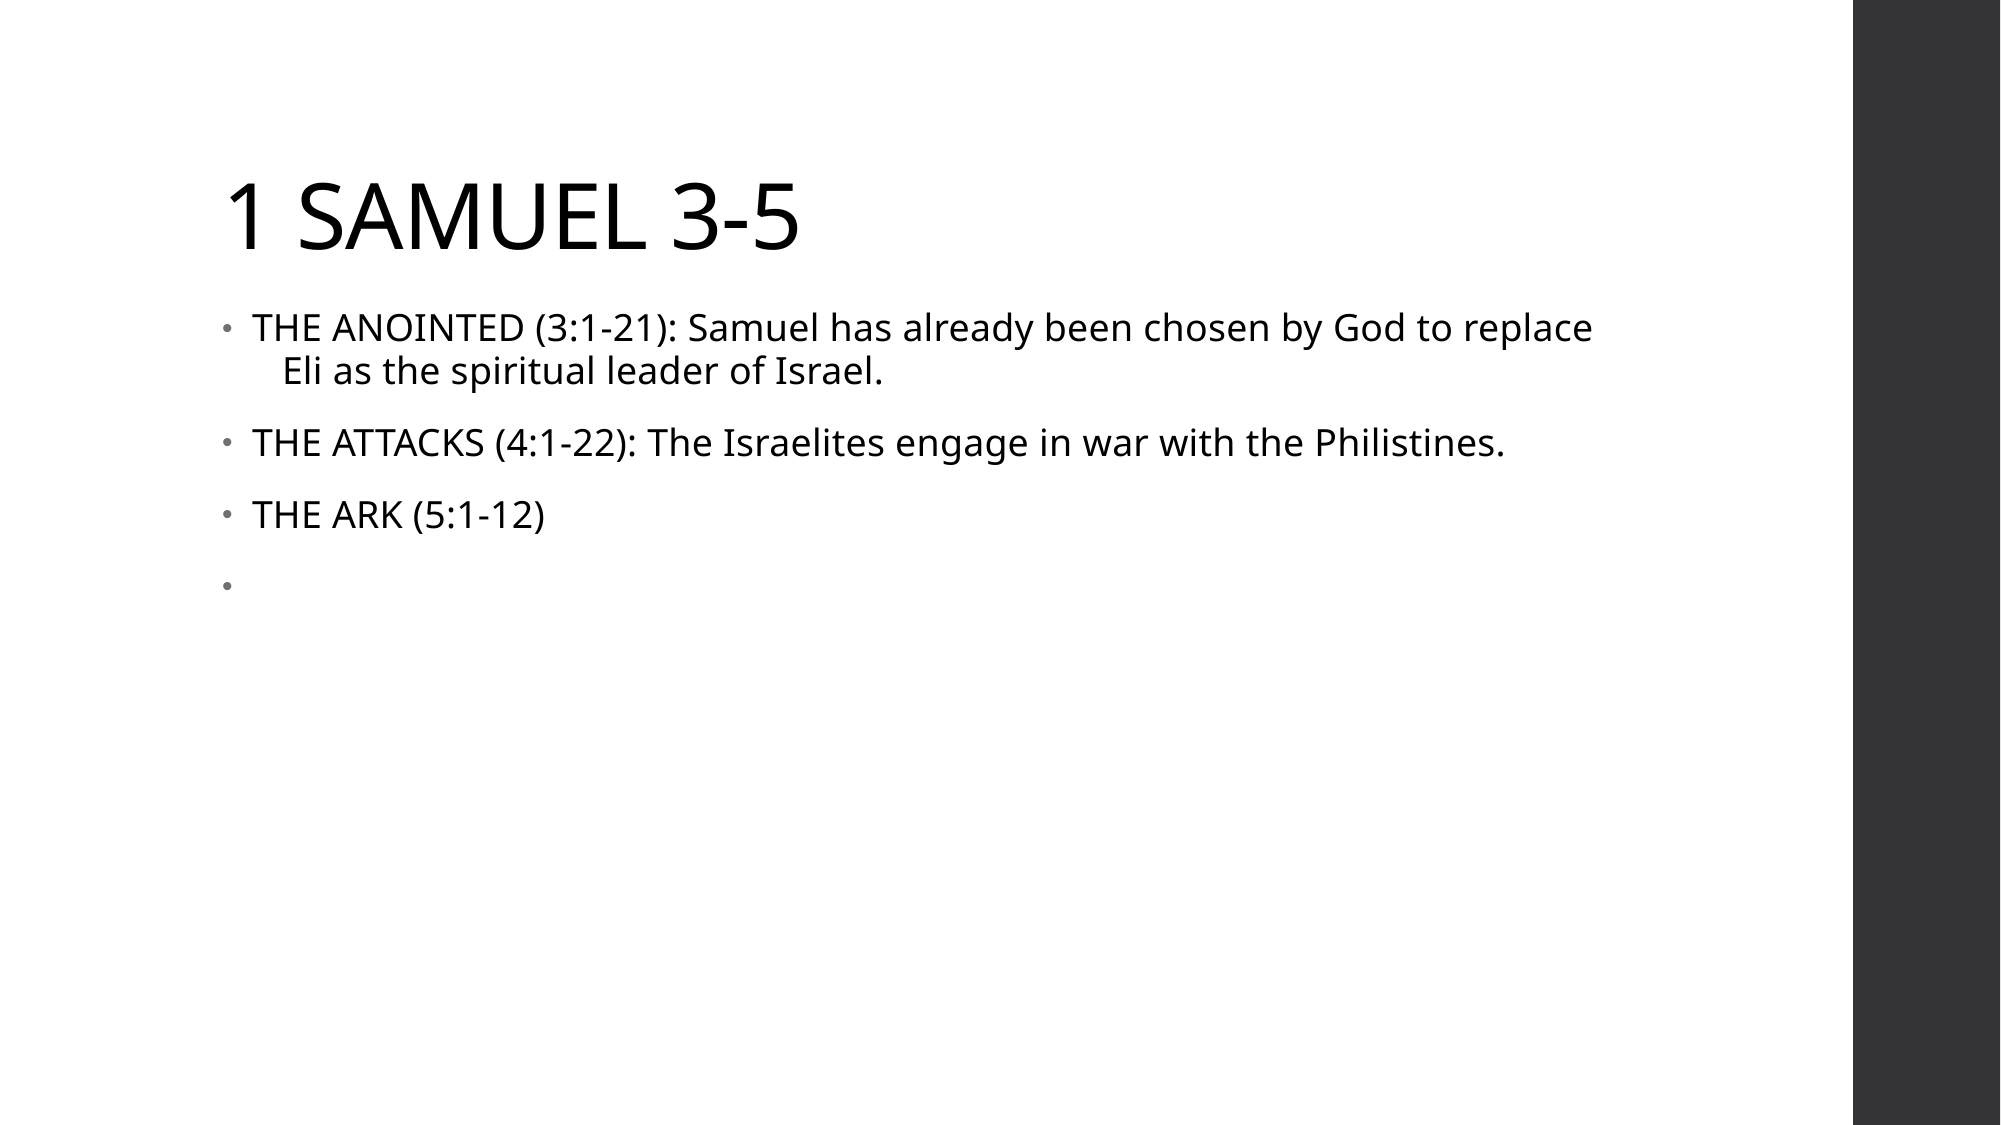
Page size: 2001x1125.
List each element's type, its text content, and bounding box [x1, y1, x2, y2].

list THE ANOINTED (3:1-21): Samuel has already been chosen by God to replace Eli as the spiritual leader of Israel. THE ATTACKS (4:1-22): The Israelites engage in war with the Philistines. THE ARK (5:1-12) [206, 299, 1617, 1014]
title 1 SAMUEL 3-5 [206, 60, 1797, 278]
